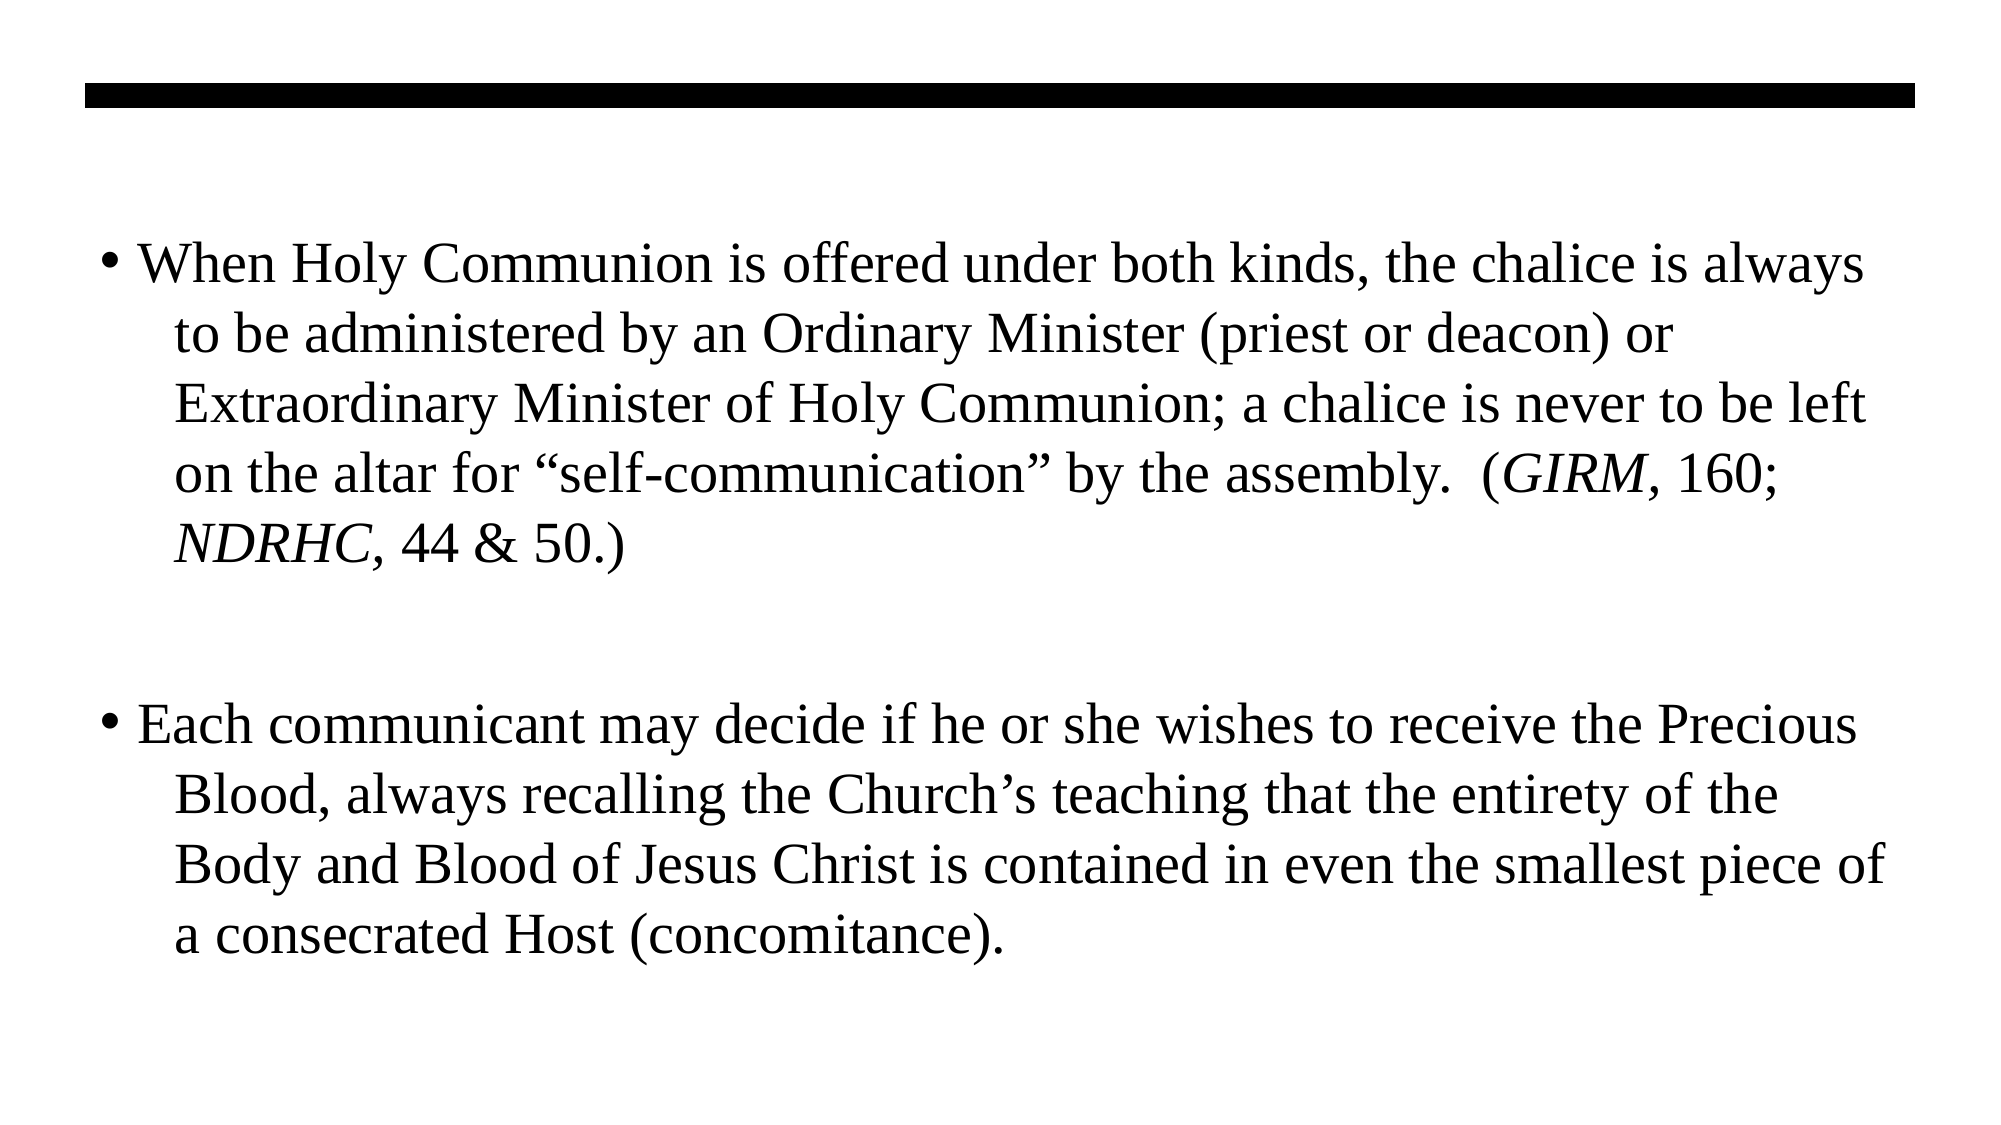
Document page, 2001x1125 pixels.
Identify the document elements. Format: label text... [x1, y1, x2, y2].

list When Holy Communion is offered under both kinds, the chalice is always to be administered by an Ordinary Minister (priest or deacon) or Extraordinary Minister of Holy Communion; a chalice is never to be left on the altar for “self-communication” by the assembly. (GIRM, 160; NDRHC, 44 & 50.) Each communicant may decide if he or she wishes to receive the Precious Blood, always recalling the Church’s teaching that the entirety of the Body and Blood of Jesus Christ is contained in even the smallest piece of a consecrated Host (concomitance). [84, 146, 1915, 1028]
